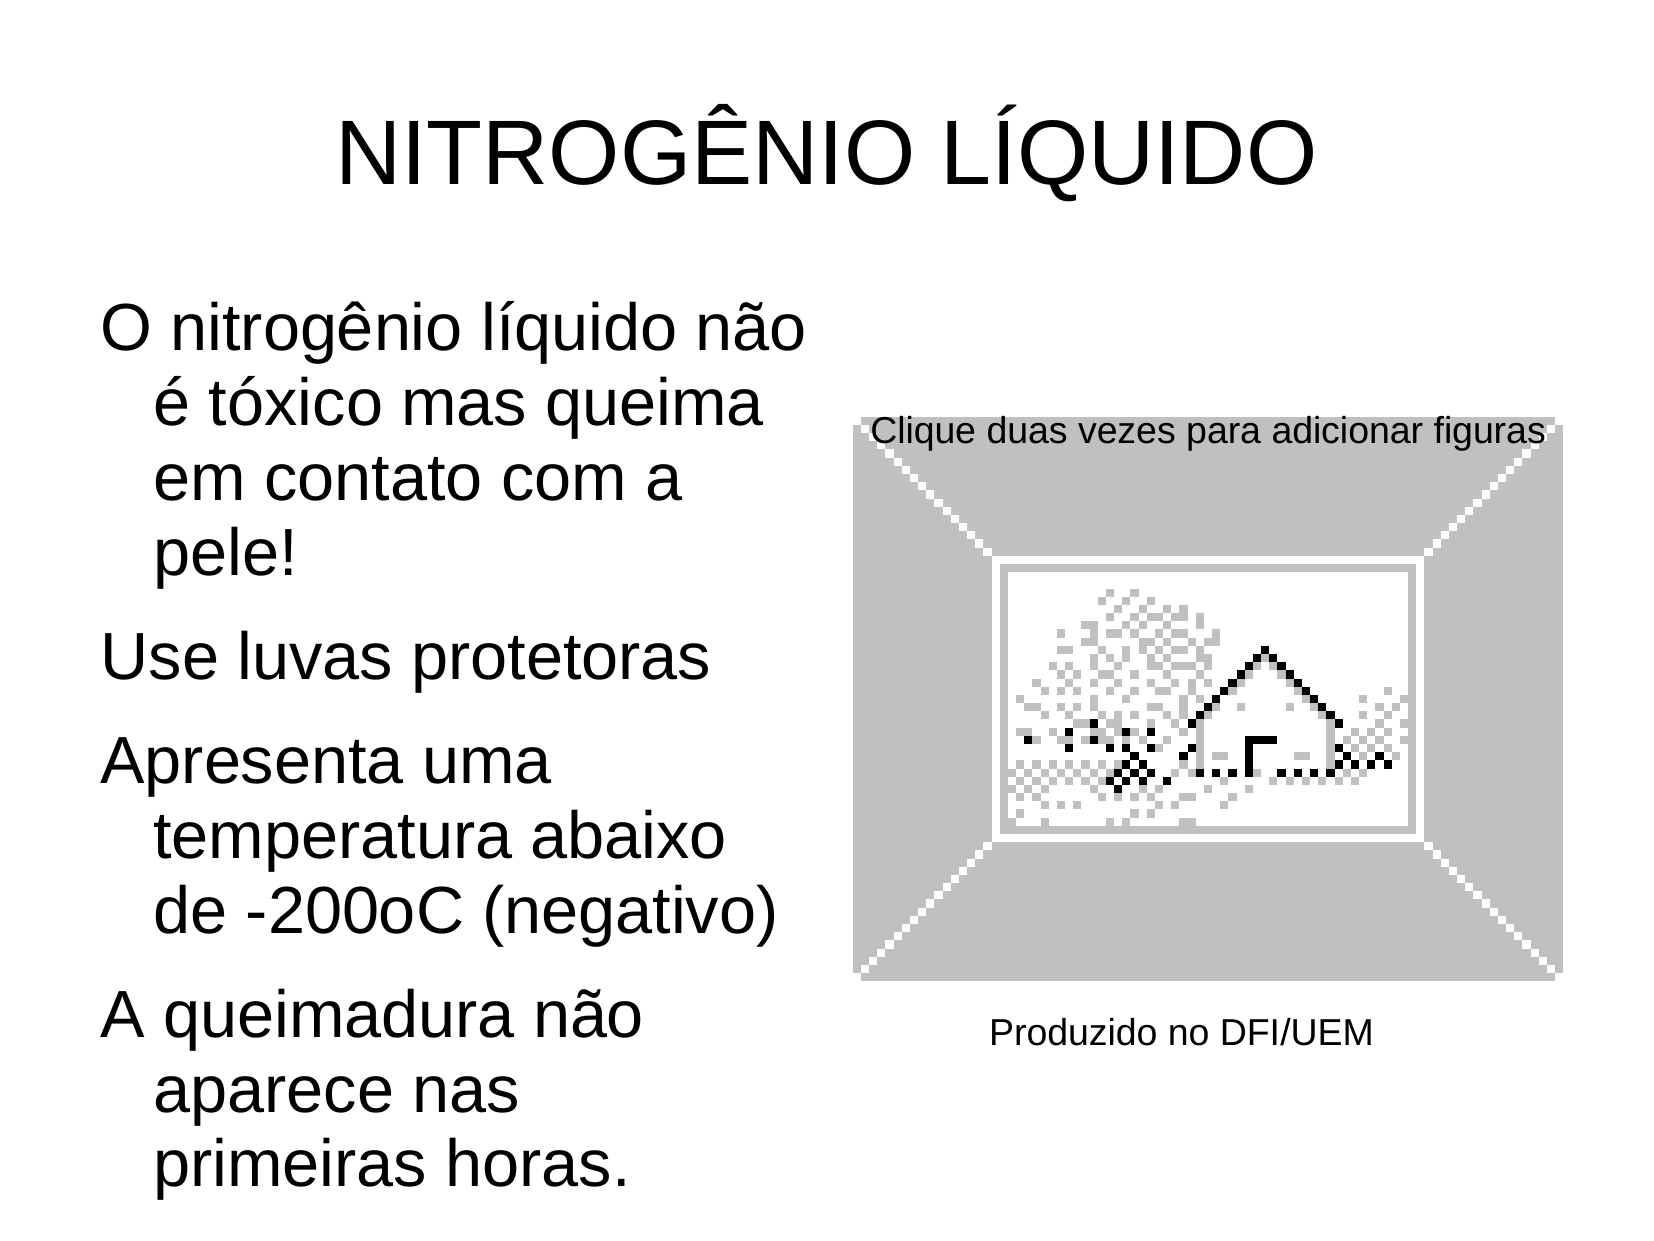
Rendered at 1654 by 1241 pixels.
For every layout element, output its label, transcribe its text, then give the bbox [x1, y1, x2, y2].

title NITROGÊNIO LÍQUIDO [82, 49, 1571, 257]
picture [797, 228, 1654, 1152]
list O nitrogênio líquido não é tóxico mas queima em contato com a pele! Use luvas protetoras Apresenta uma temperatura abaixo de -200oC (negativo) A queimadura não aparece nas primeiras horas. [82, 290, 809, 1202]
